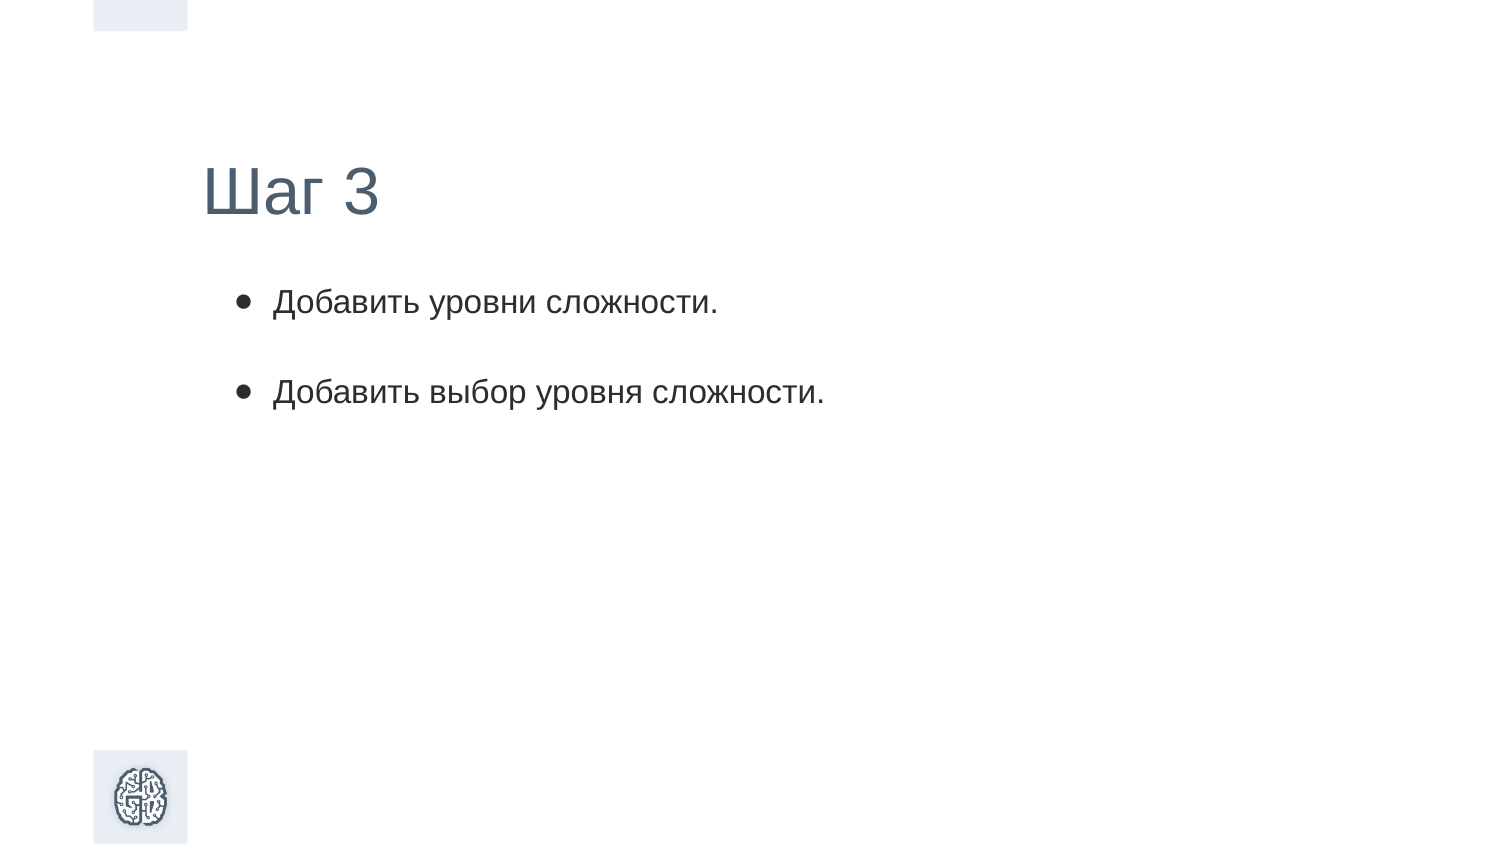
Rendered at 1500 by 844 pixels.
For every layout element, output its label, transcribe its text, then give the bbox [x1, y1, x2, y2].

text_box Шаг 3 [187, 93, 1312, 259]
text_box Добавить выбор уровня сложности. [187, 322, 1312, 438]
picture [106, 760, 175, 834]
text_box Добавить уровни сложности. [187, 259, 1312, 322]
